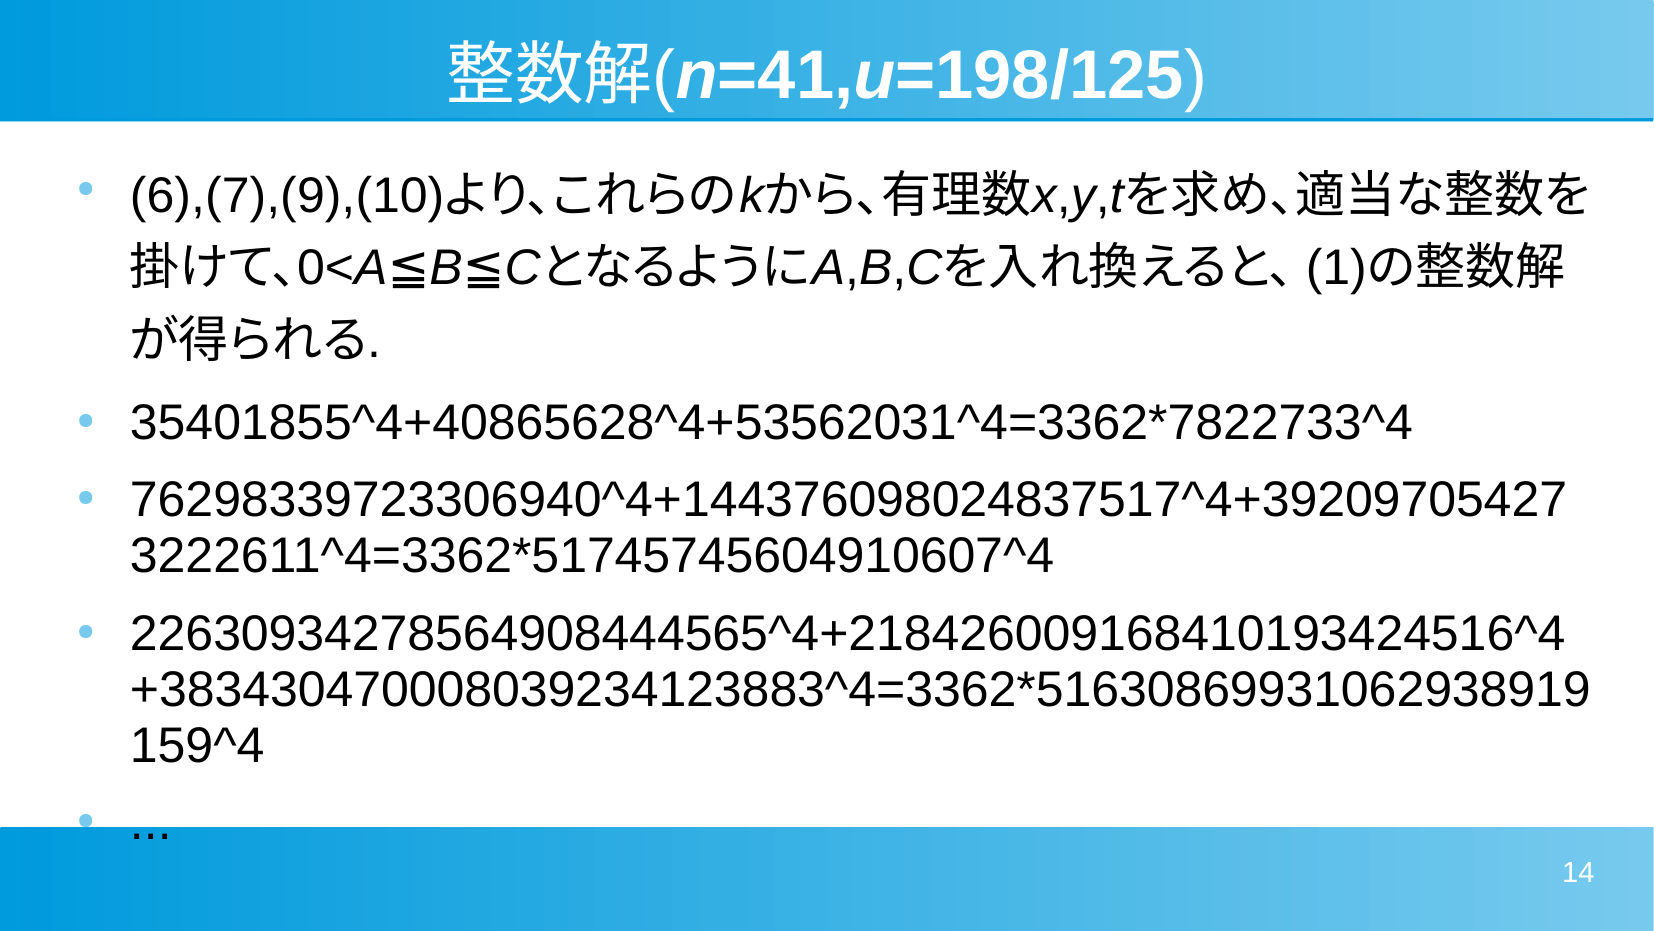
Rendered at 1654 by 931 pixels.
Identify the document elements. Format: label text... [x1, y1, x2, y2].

list (6),(7),(9),(10)より、これらのkから、有理数x,y,tを求め、適当な整数を掛けて、0<A≦B≦CとなるようにA,B,Cを入れ換えると、 (1)の整数解が得られる. 35401855^4+40865628^4+53562031^4=3362*7822733^4 76298339723306940^4+144376098024837517^4+392097054273222611^4=3362*51745745604910607^4 22630934278564908444565^4+218426009168410193424516^4+383430470008039234123883^4=3362*51630869931062938919159^4 ... [59, 118, 1595, 872]
title 整数解(n=41,u=198/125) [59, 29, 1595, 108]
